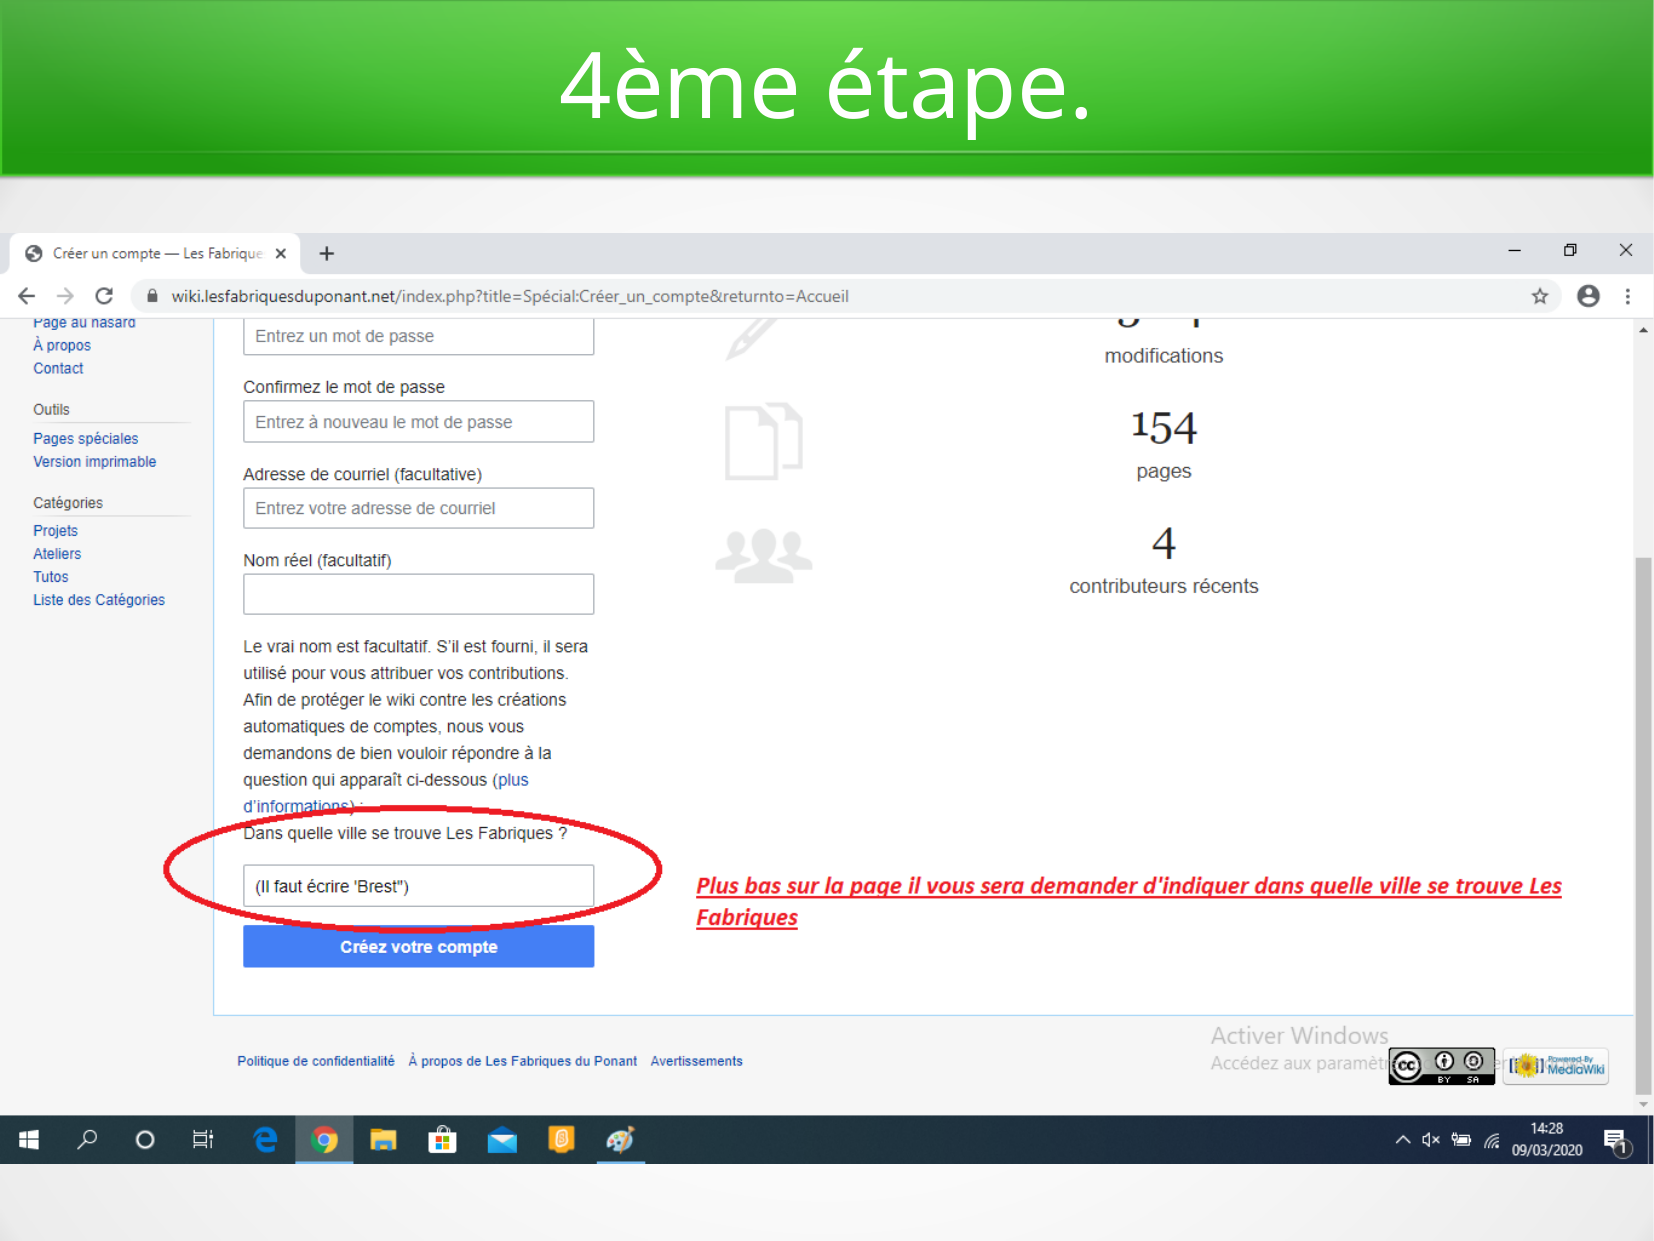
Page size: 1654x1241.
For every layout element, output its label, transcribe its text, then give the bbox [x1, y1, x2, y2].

picture [0, 0, 1654, 1241]
title 4ème étape. [82, 11, 1571, 154]
